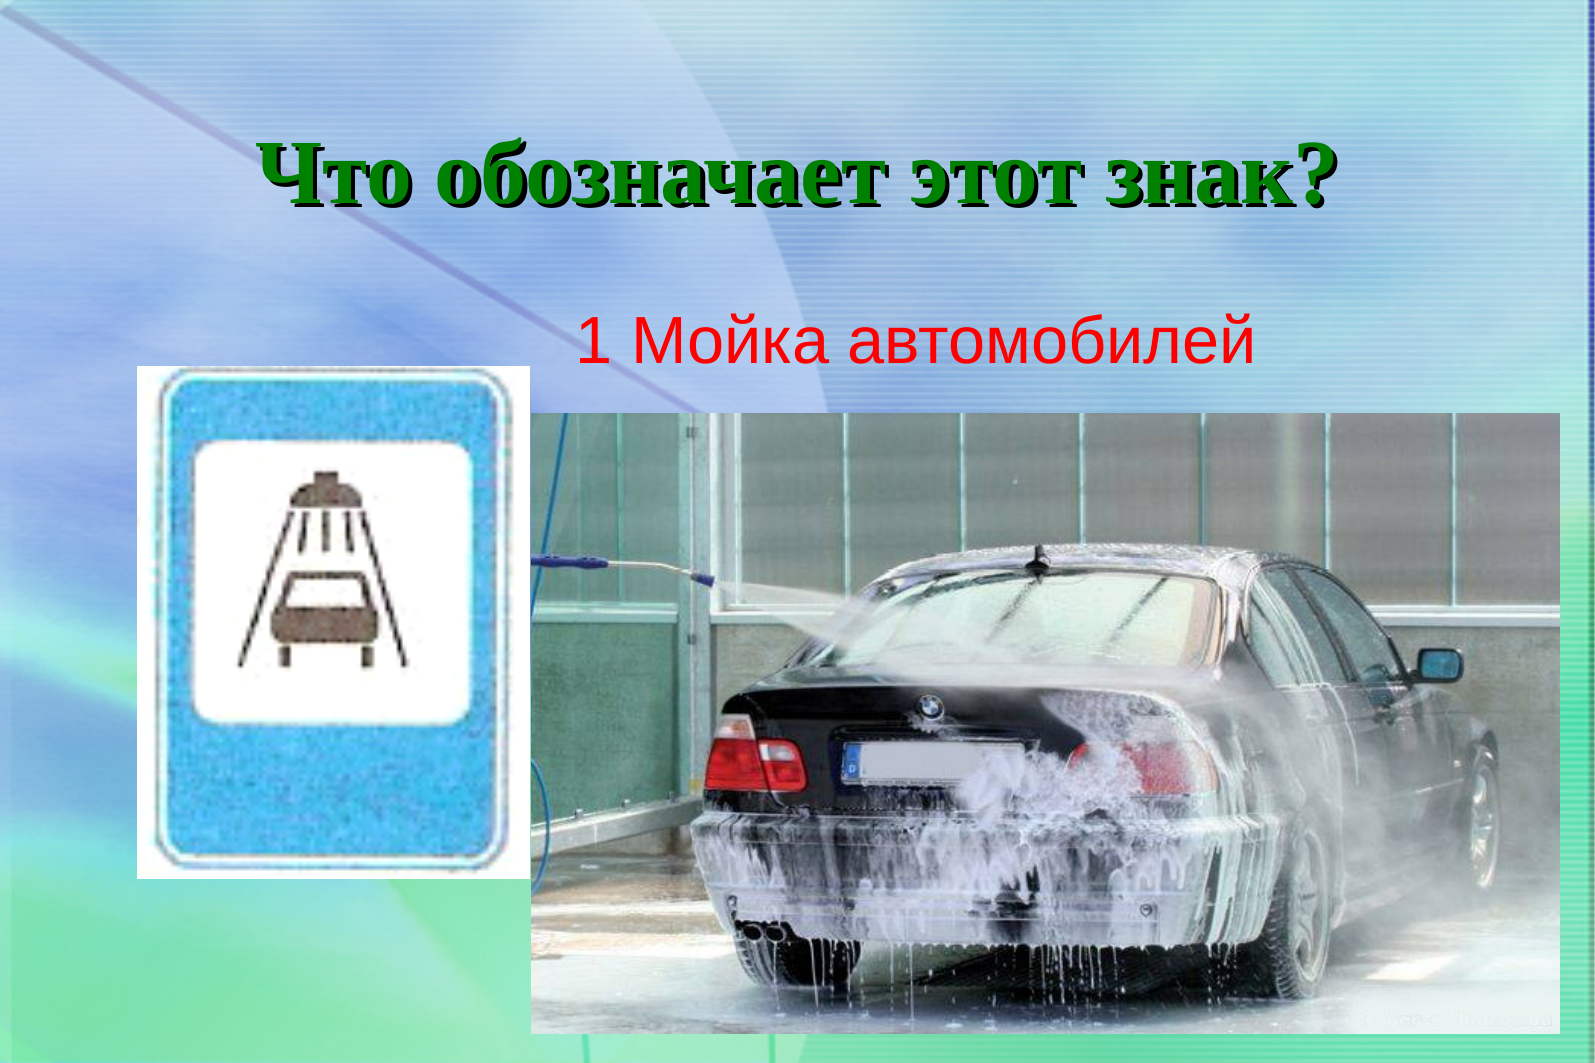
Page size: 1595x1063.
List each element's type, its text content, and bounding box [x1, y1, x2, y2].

picture [137, 366, 530, 879]
picture [531, 413, 1560, 1034]
title Что обозначает этот знак? [117, 85, 1479, 249]
text_box 1 Мойка автомобилей [561, 295, 1329, 385]
